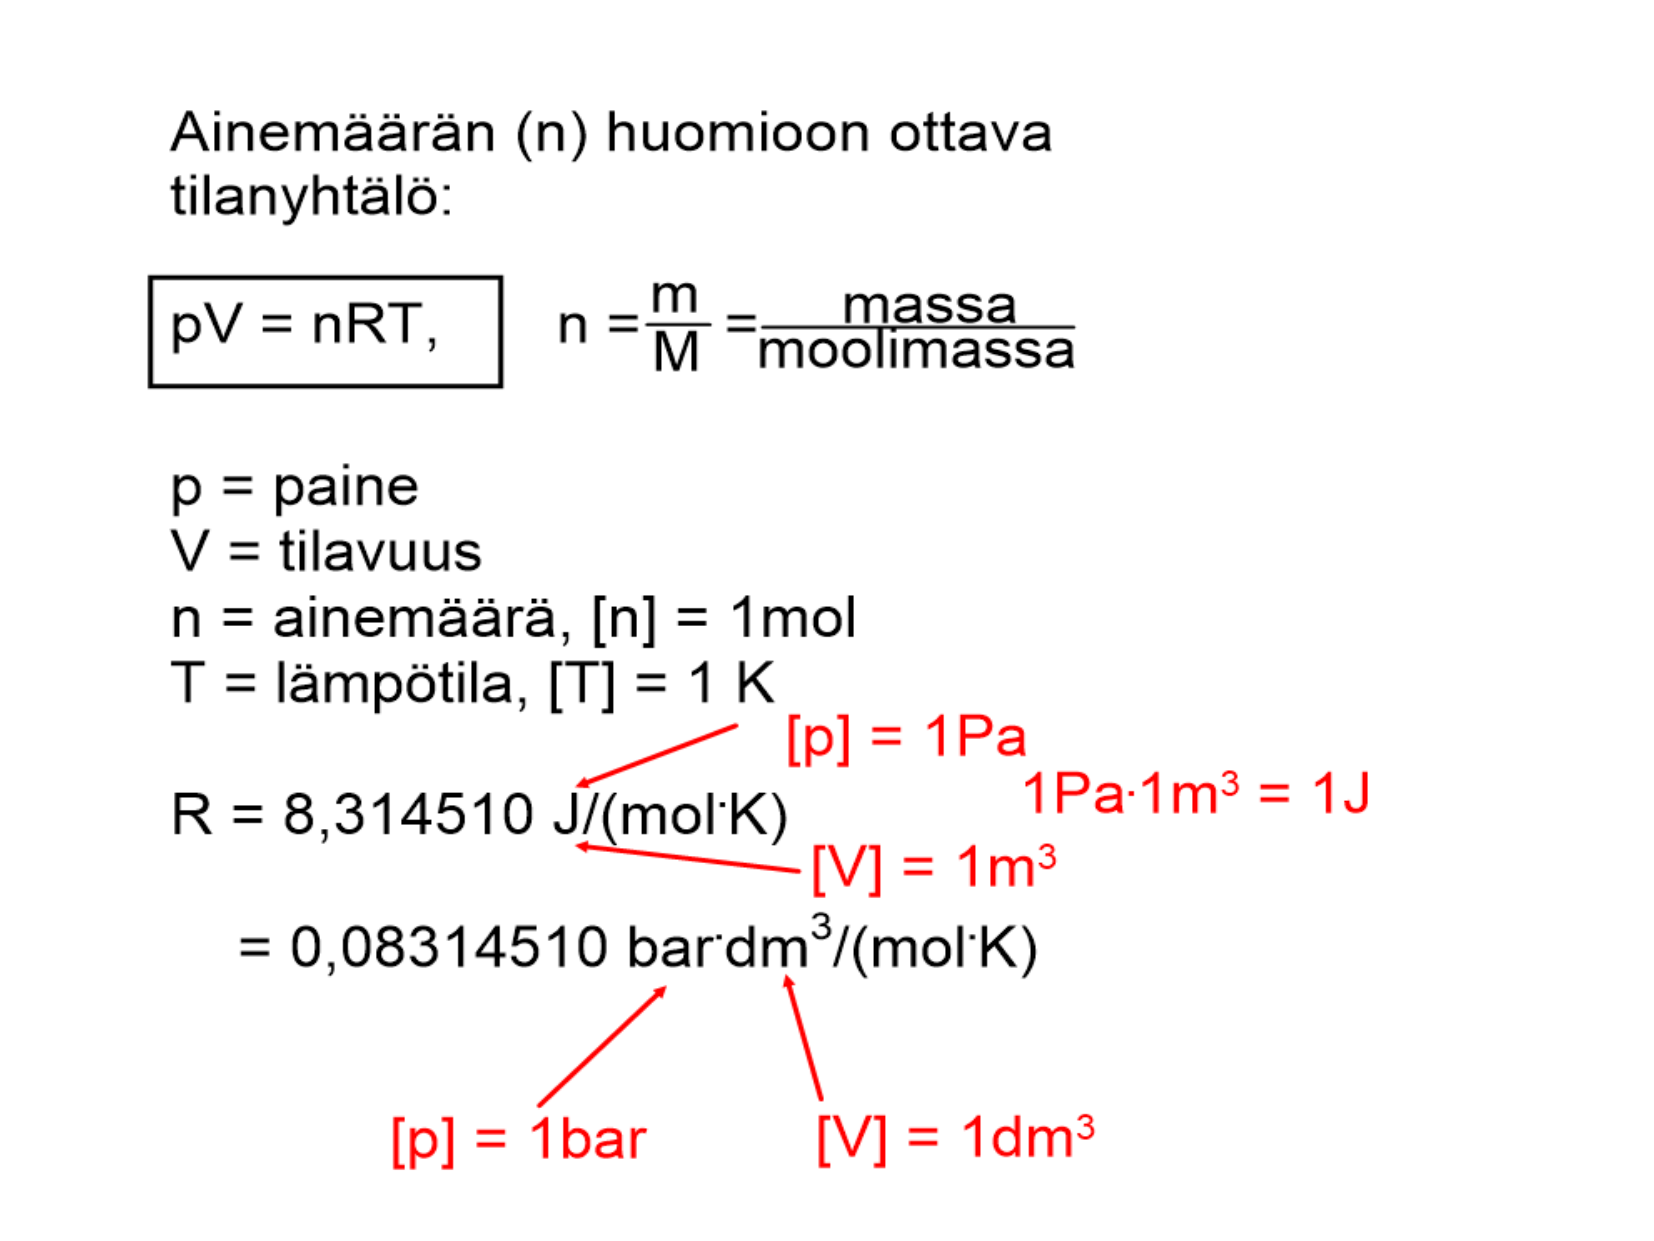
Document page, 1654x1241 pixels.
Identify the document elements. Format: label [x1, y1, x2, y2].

picture [123, 70, 1394, 411]
picture [123, 437, 1418, 1197]
